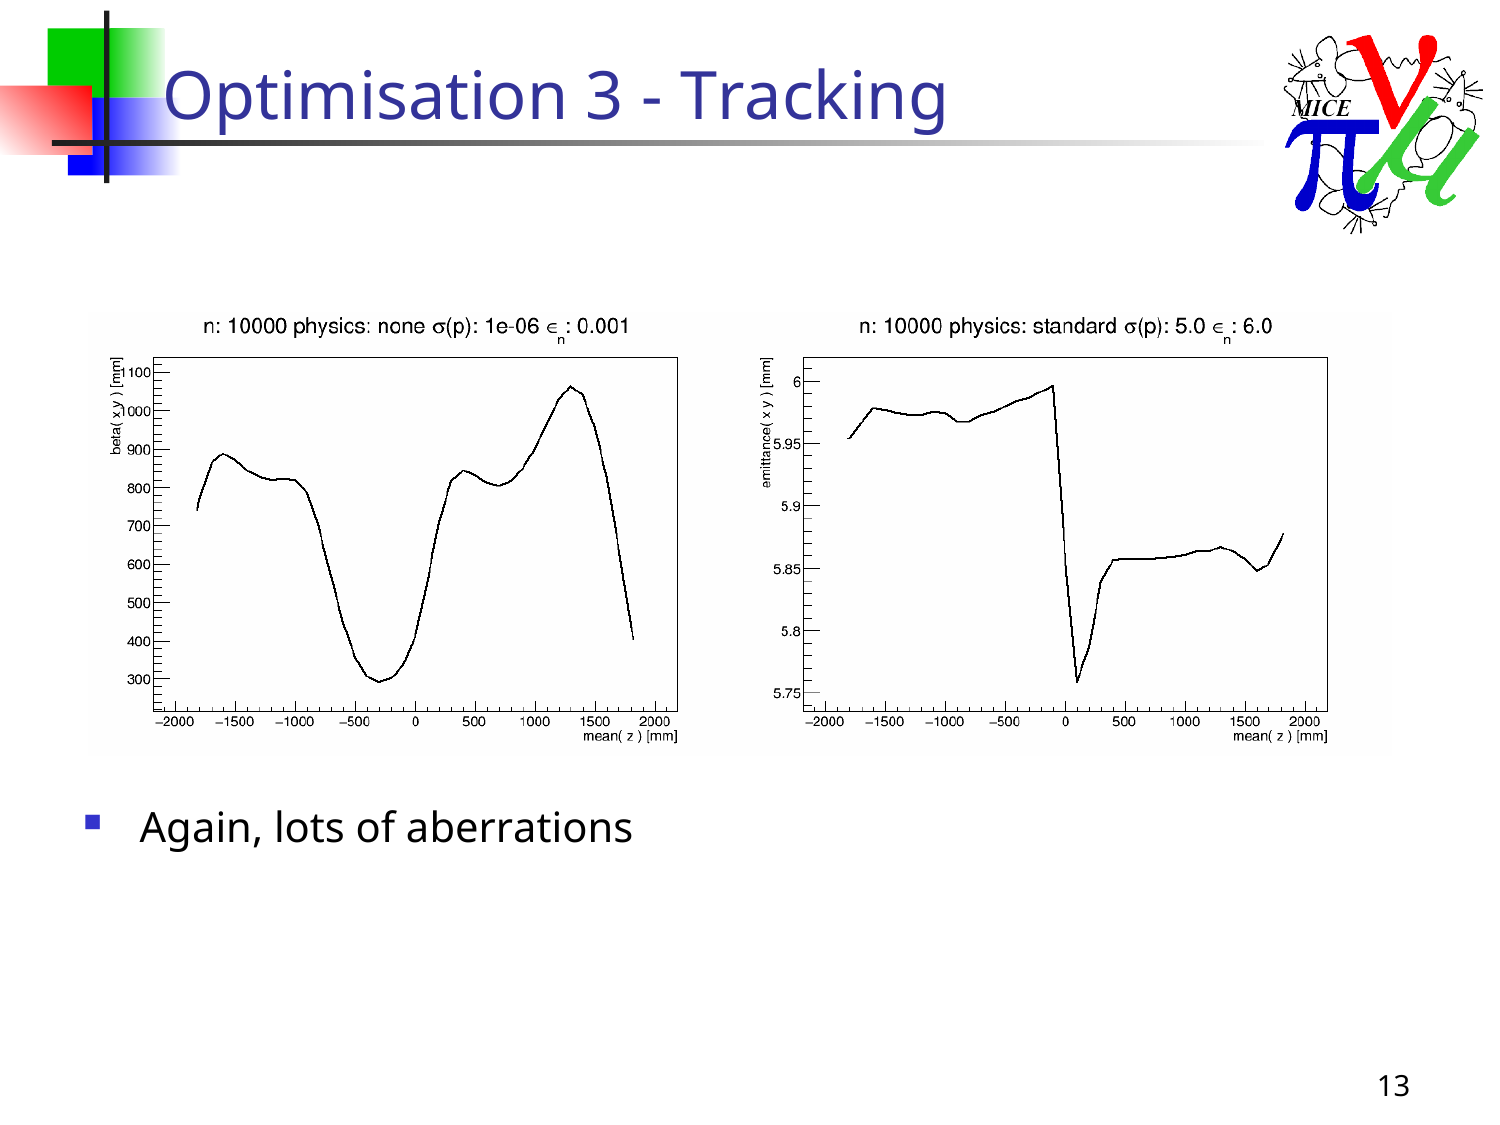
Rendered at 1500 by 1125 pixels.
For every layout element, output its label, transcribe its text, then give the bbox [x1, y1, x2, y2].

title Optimisation 3 - Tracking [162, 0, 1441, 188]
picture [1264, 5, 1500, 251]
list Again, lots of aberrations [83, 797, 1359, 898]
picture [88, 312, 1392, 756]
